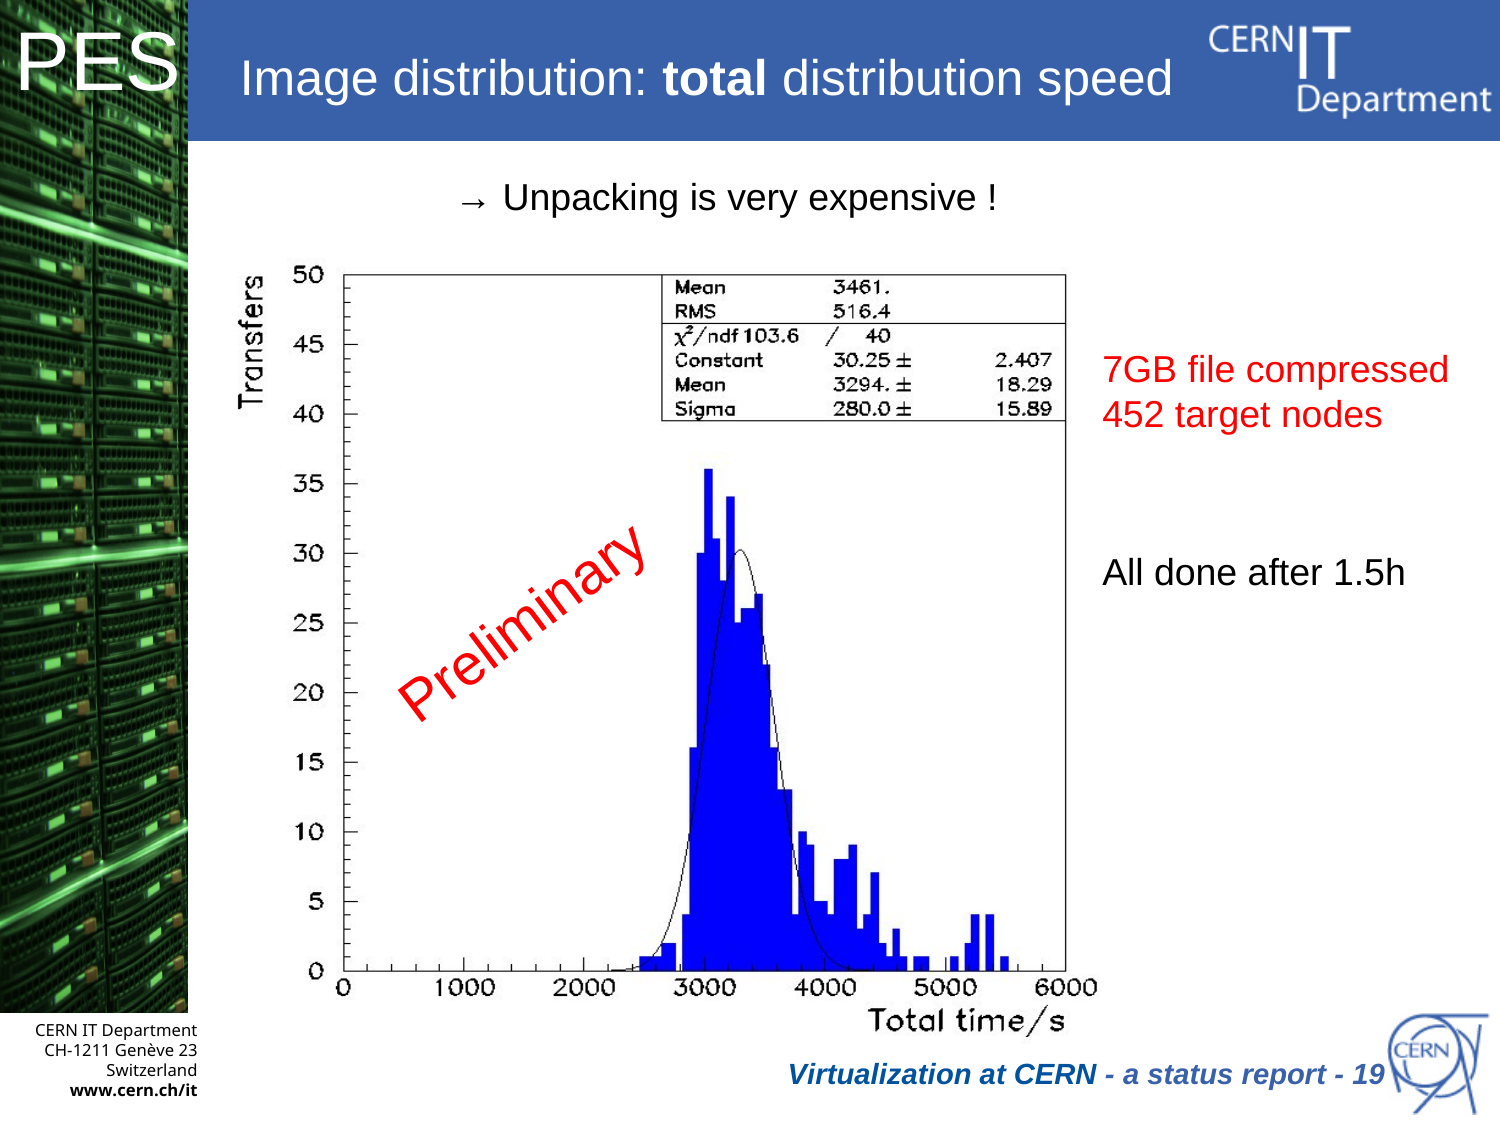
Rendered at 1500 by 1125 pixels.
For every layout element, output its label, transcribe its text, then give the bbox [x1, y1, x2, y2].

text_box All done after 1.5h [1087, 540, 1432, 601]
picture [1387, 1012, 1490, 1115]
picture [0, 0, 1500, 1013]
text_box Preliminary [367, 488, 676, 751]
text_box 7GB file compressed 452 target nodes [1087, 337, 1500, 518]
picture [199, 187, 1163, 1058]
text_box → Unpacking is very expensive ! [439, 165, 1013, 225]
text_box Image distribution: total distribution speed [225, 37, 1189, 113]
